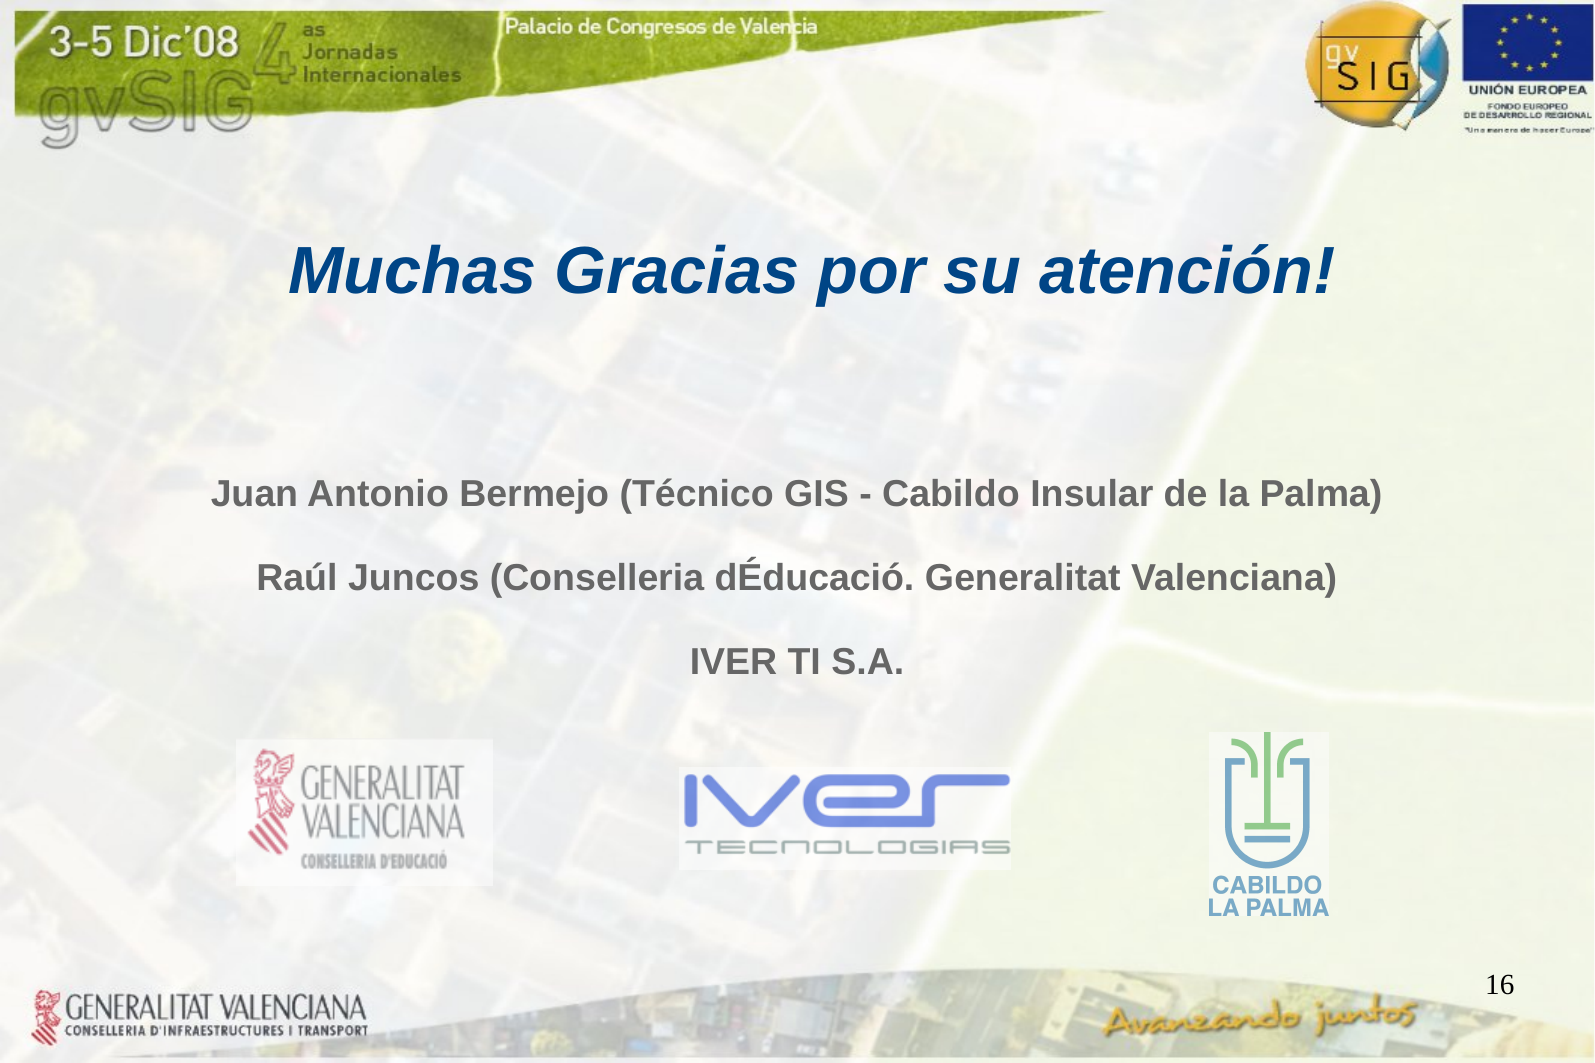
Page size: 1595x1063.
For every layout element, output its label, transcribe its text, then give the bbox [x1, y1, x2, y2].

text_box Juan Antonio Bermejo (Técnico GIS - Cabildo Insular de la Palma) Raúl Juncos (Conselleria dÉducació. Generalitat Valenciana) IVER TI S.A. [177, 465, 1418, 739]
text_box Muchas Gracias por su atención! [148, 225, 1477, 384]
picture [0, 0, 1595, 1063]
